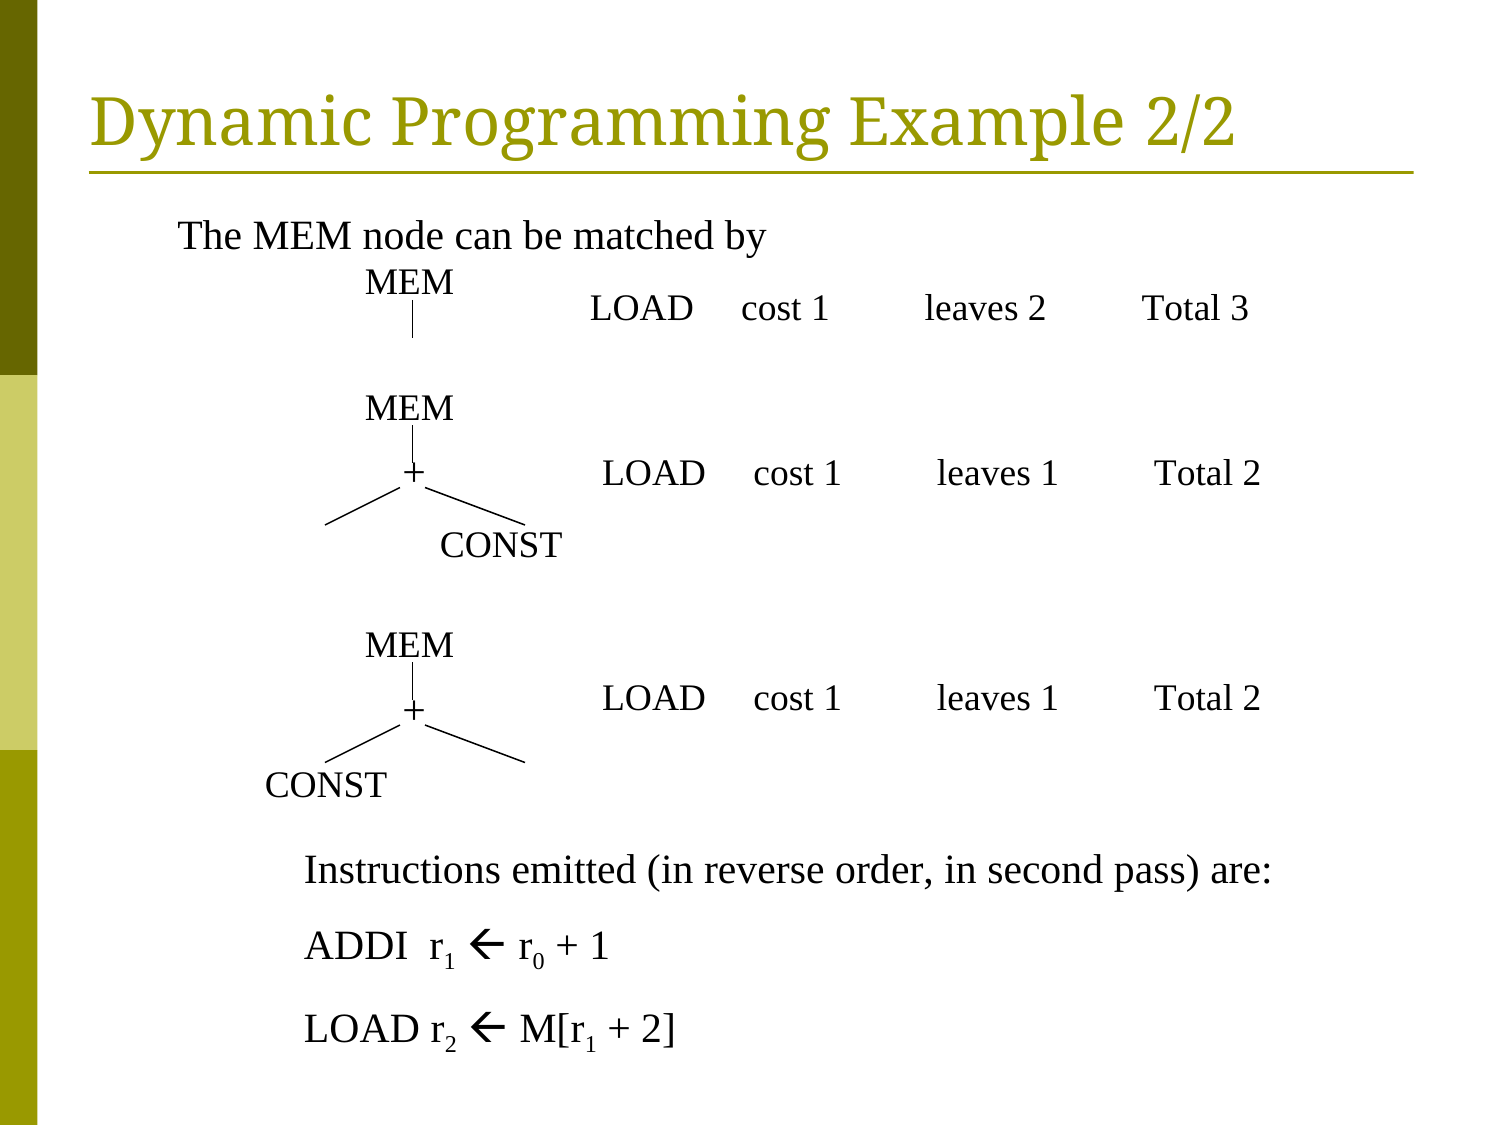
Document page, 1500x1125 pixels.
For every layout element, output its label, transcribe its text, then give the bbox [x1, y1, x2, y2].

text_box + [387, 675, 451, 741]
text_box The MEM node can be matched by [162, 200, 1238, 266]
text_box CONST [424, 512, 601, 573]
text_box Instructions emitted (in reverse order, in second pass) are: ADDI r1  r0 + 1 LOAD r2  M[r1 + 2] [289, 834, 1317, 1066]
text_box CONST [249, 752, 426, 813]
text_box MEM [350, 612, 488, 673]
text_box LOAD cost 1 leaves 2 Total 3 [574, 274, 1288, 336]
title Dynamic Programming Example 2/2 [75, 45, 1426, 173]
text_box MEM [350, 374, 488, 436]
text_box LOAD cost 1 leaves 1 Total 2 [587, 439, 1300, 501]
text_box MEM [350, 249, 488, 311]
text_box + [387, 437, 451, 503]
text_box LOAD cost 1 leaves 1 Total 2 [587, 664, 1300, 726]
